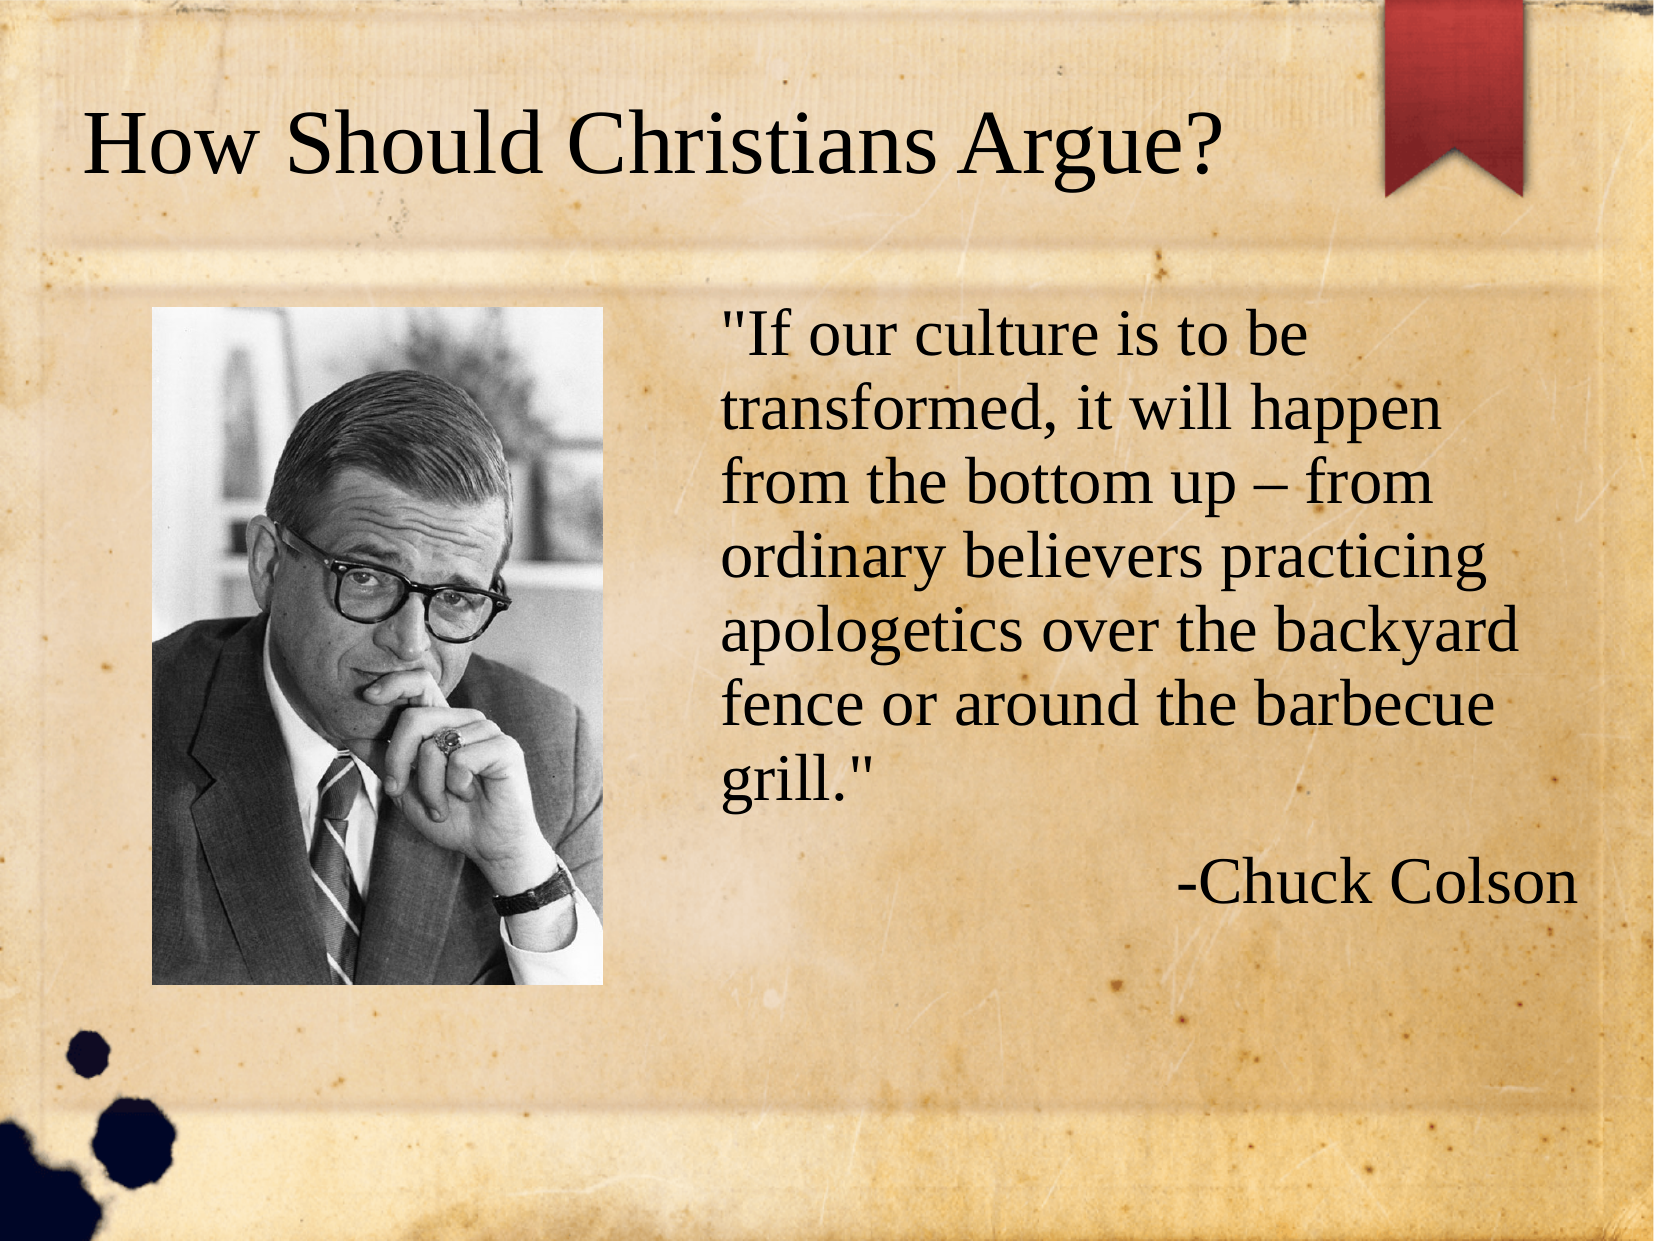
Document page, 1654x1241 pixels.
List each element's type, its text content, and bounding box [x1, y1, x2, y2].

list "If our culture is to be transformed, it will happen from the bottom up – from ordinary believers practicing apologetics over the backyard fence or around the barbecue grill." -Chuck Colson [649, 296, 1580, 1016]
title How Should Christians Argue? [82, 49, 1347, 237]
picture [0, 0, 1654, 1241]
